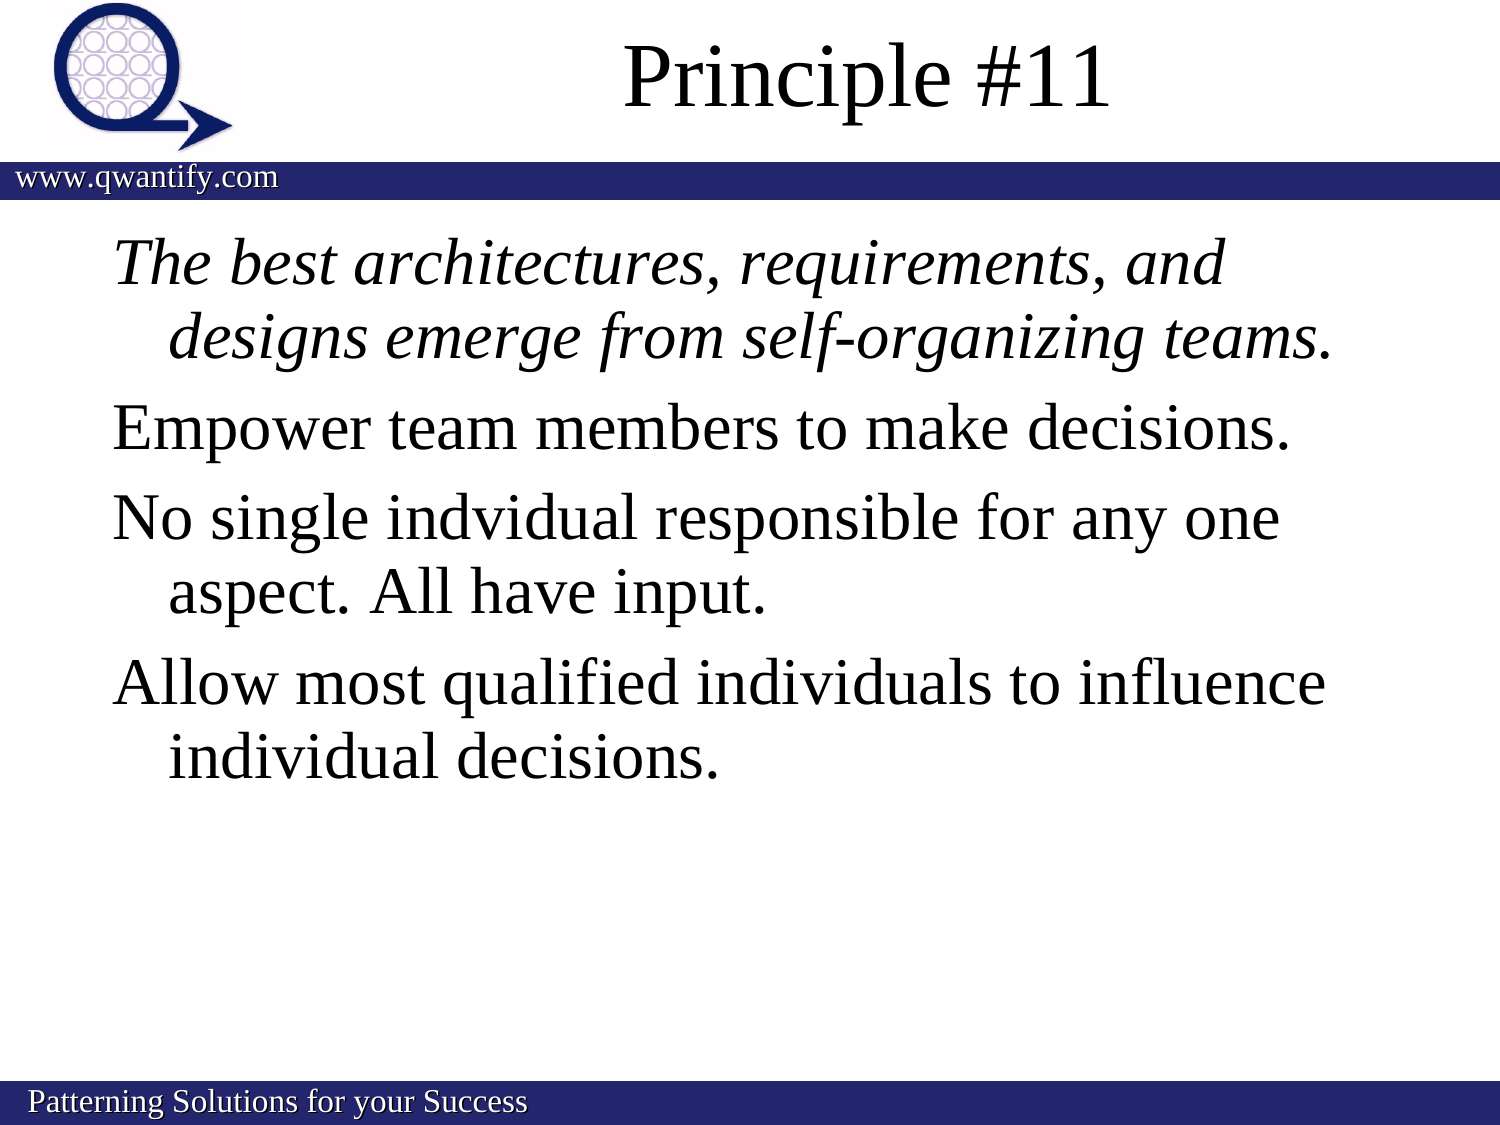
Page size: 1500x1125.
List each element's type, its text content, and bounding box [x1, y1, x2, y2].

picture [0, 162, 1500, 200]
title Principle #11 [287, 0, 1450, 193]
picture [0, 1081, 1500, 1125]
list The best architectures, requirements, and designs emerge from self-organizing teams. Empower team members to make decisions. No single indvidual responsible for any one aspect. All have input. Allow most qualified individuals to influence individual decisions. [112, 224, 1388, 1076]
picture [50, 0, 238, 157]
